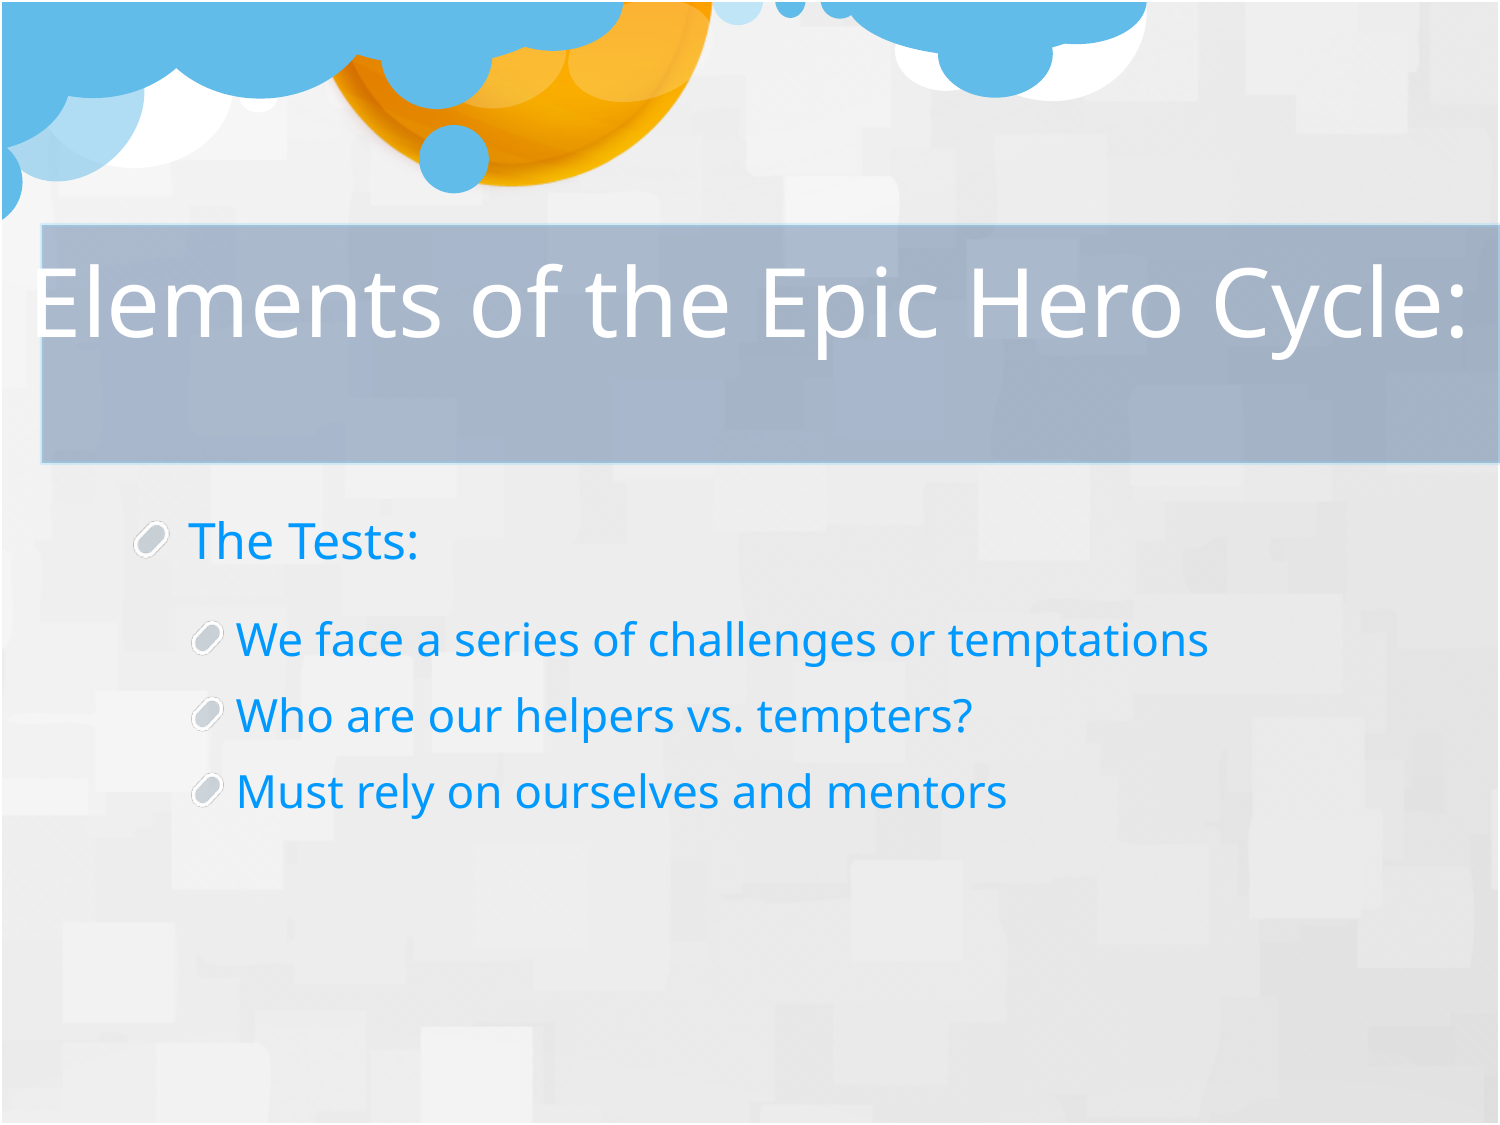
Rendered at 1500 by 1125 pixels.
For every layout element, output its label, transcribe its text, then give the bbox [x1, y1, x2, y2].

list The Tests: We face a series of challenges or temptations Who are our helpers vs. tempters? Must rely on ourselves and mentors [116, 494, 1383, 1050]
picture [2, 2, 1498, 224]
picture [2, 463, 1498, 1123]
title Elements of the Epic Hero Cycle: [0, 224, 1500, 463]
